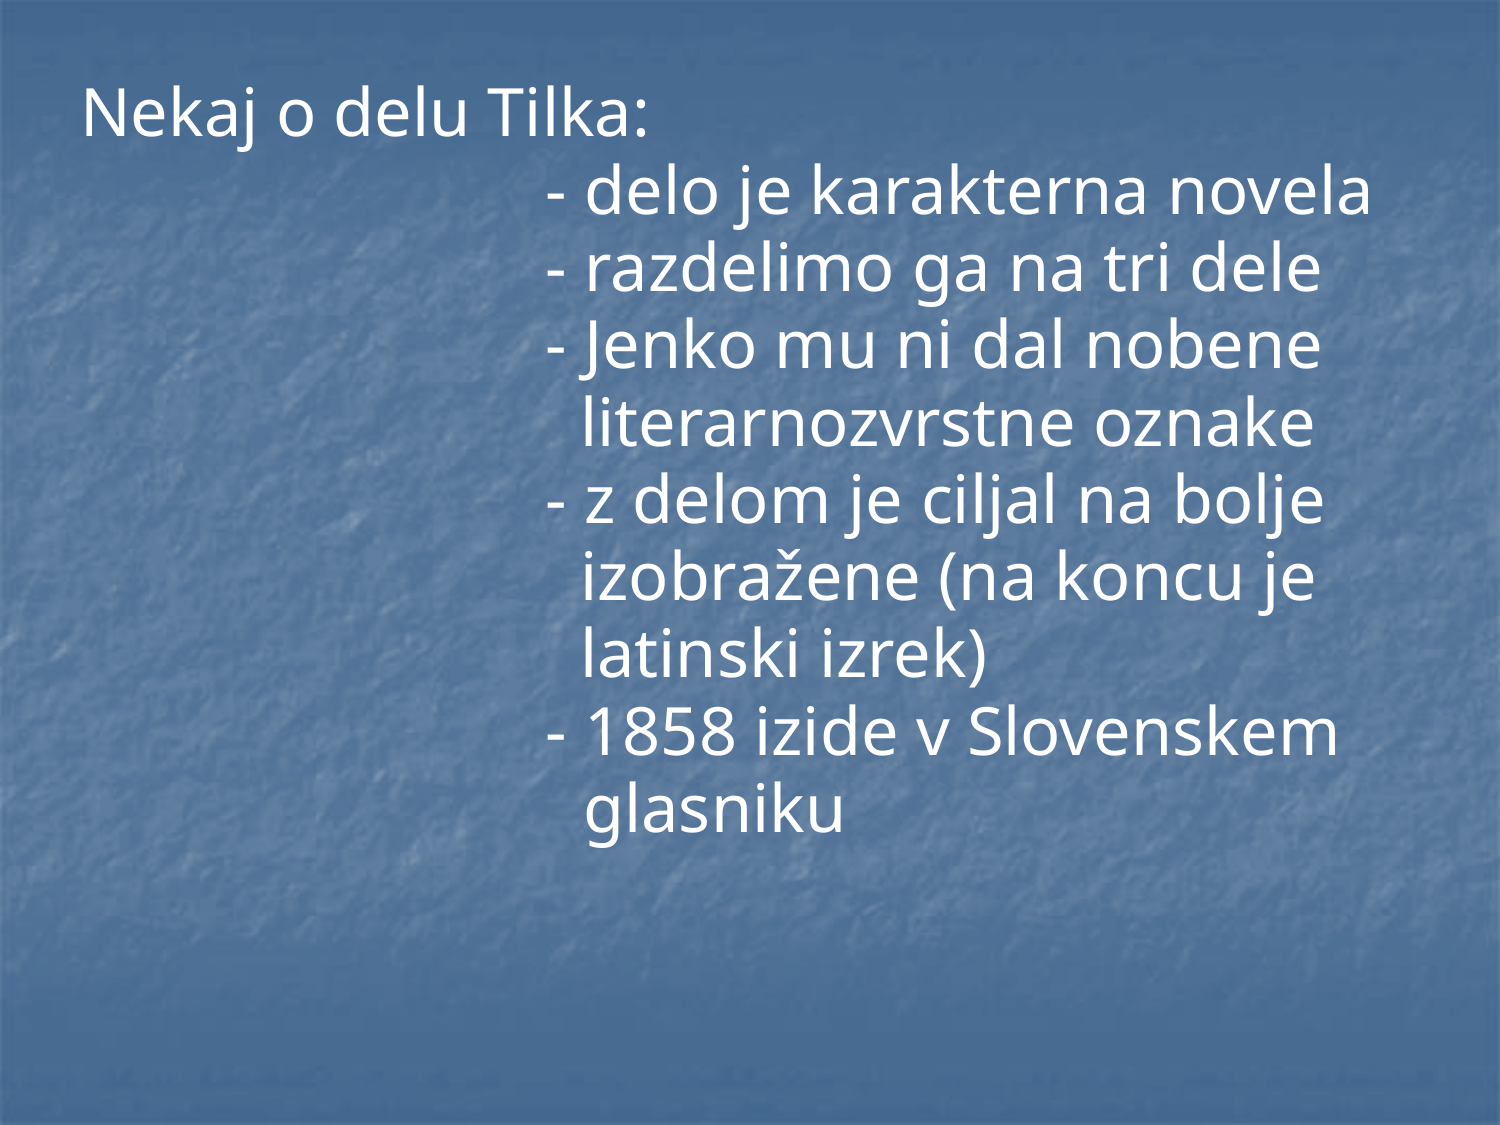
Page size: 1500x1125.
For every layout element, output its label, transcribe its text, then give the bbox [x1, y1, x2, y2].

list Nekaj o delu Tilka: - delo je karakterna novela - razdelimo ga na tri dele - Jenko mu ni dal nobene literarnozvrstne oznake - z delom je ciljal na bolje izobražene (na koncu je latinski izrek) - 1858 izide v Slovenskem glasniku [64, 78, 1459, 1024]
picture [0, 0, 1500, 1125]
